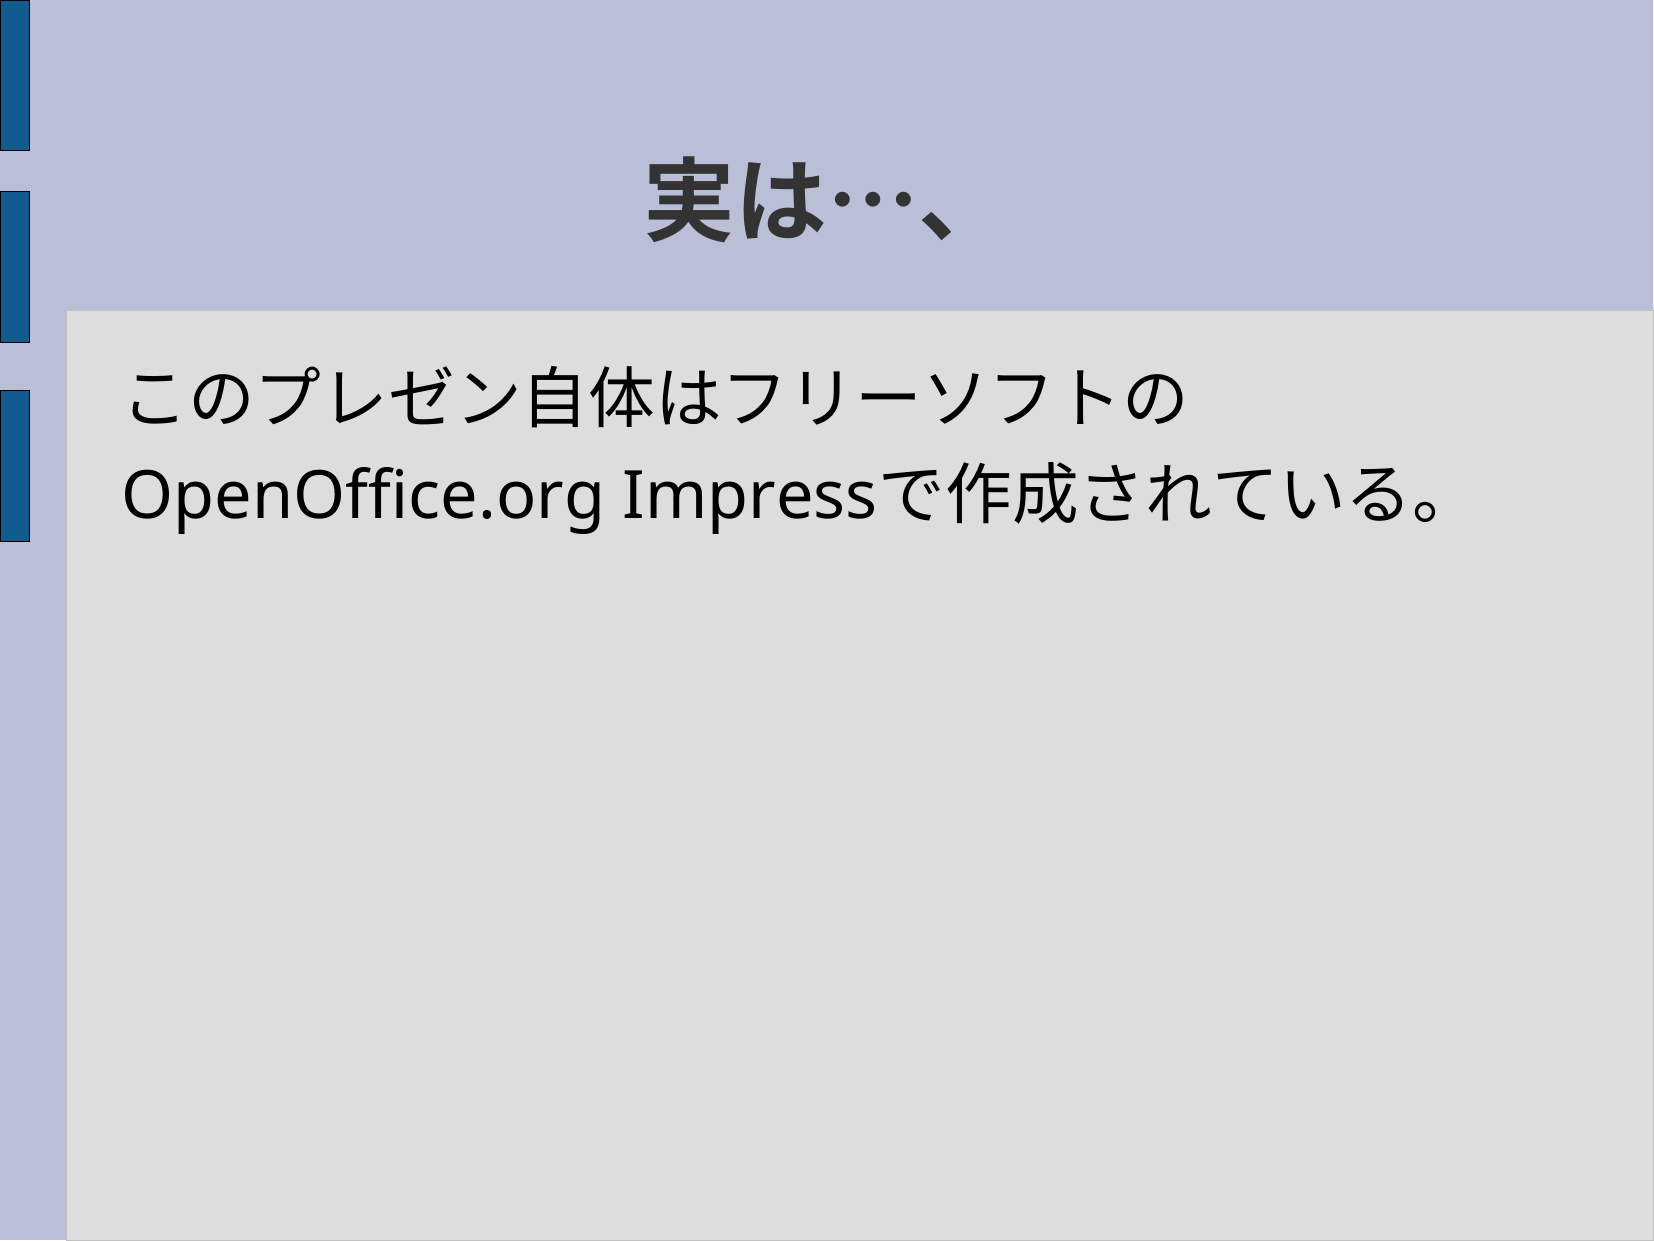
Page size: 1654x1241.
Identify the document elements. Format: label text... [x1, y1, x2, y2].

list このプレゼン自体はフリーソフトのOpenOffice.org Impressで作成されている。 [121, 344, 1534, 1127]
title 実は…、 [121, 91, 1534, 299]
